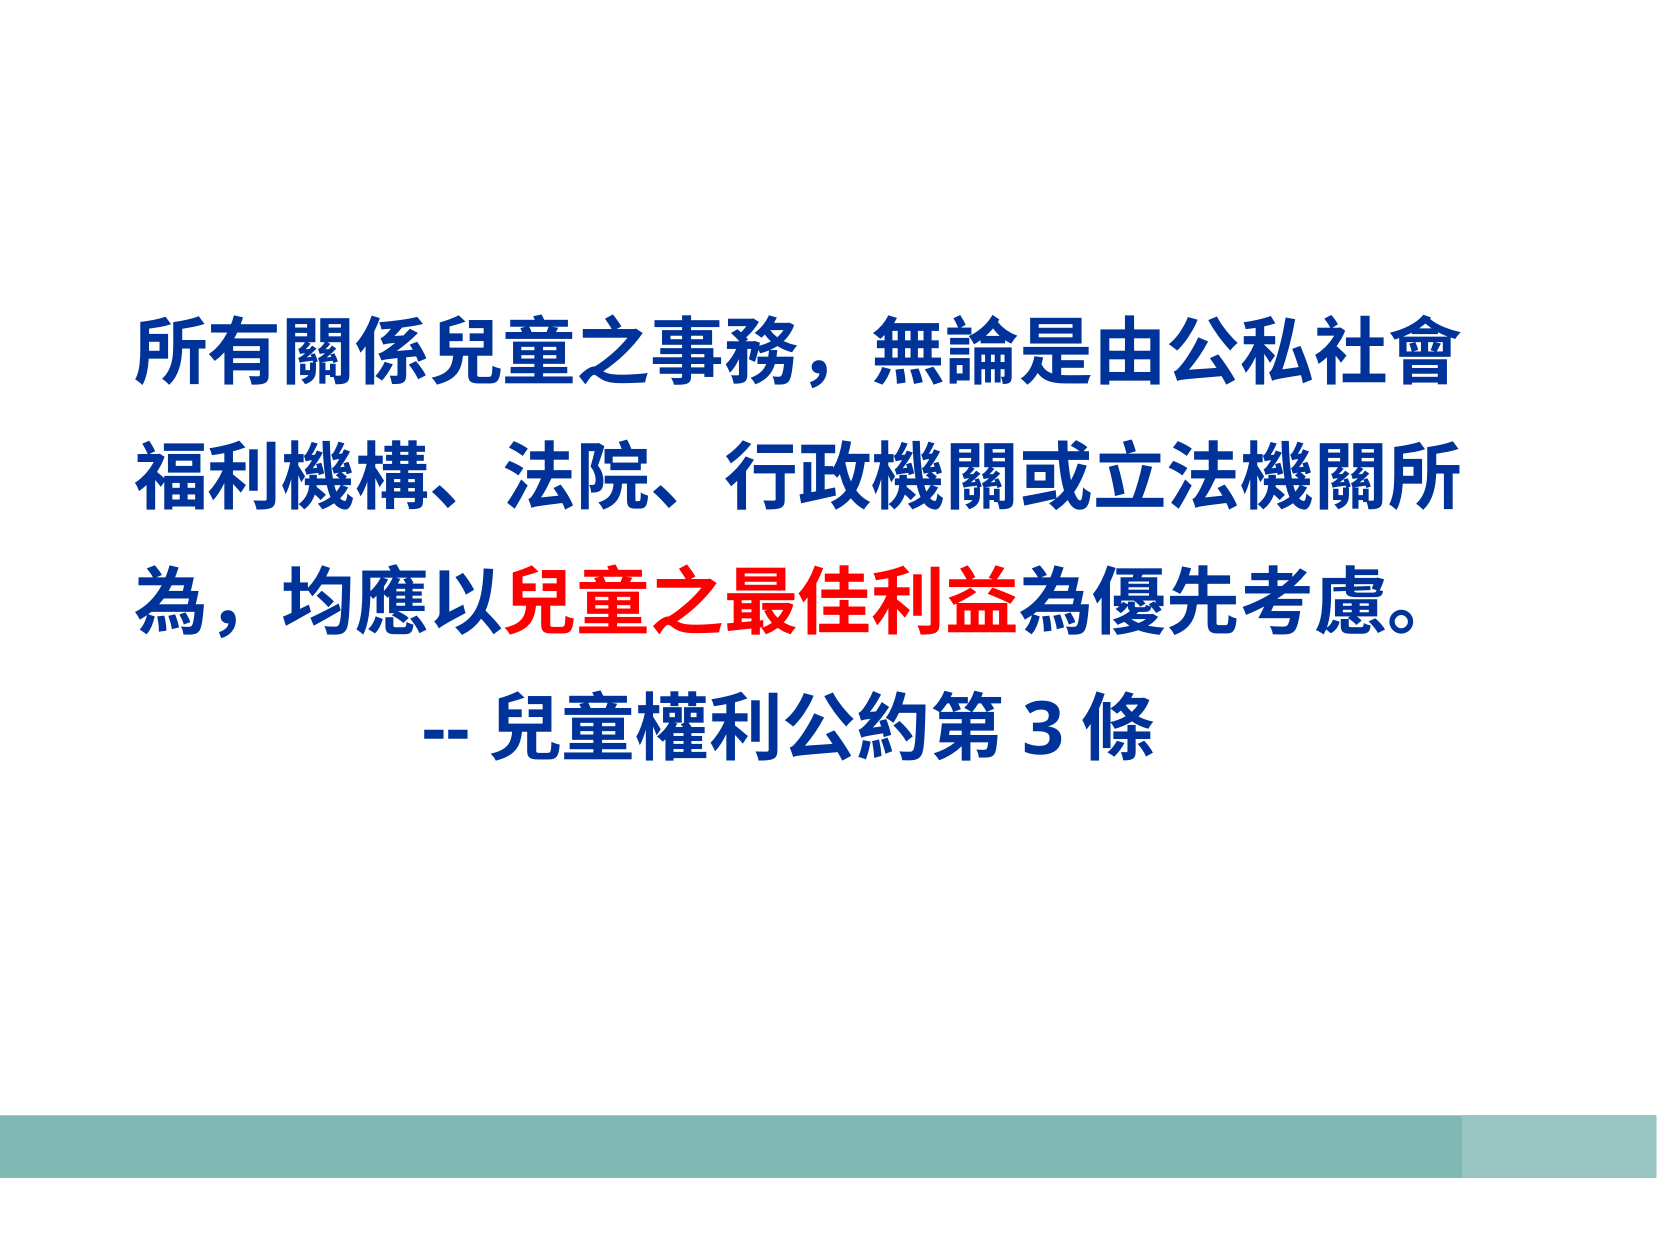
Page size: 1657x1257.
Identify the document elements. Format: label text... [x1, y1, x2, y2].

text_box 所有關係兒童之事務，無論是由公私社會 福利機構、法院、行政機關或立法機關所 為，均應以兒童之最佳利益為優先考慮。 --兒童權利公約第3條 [119, 297, 1514, 1043]
